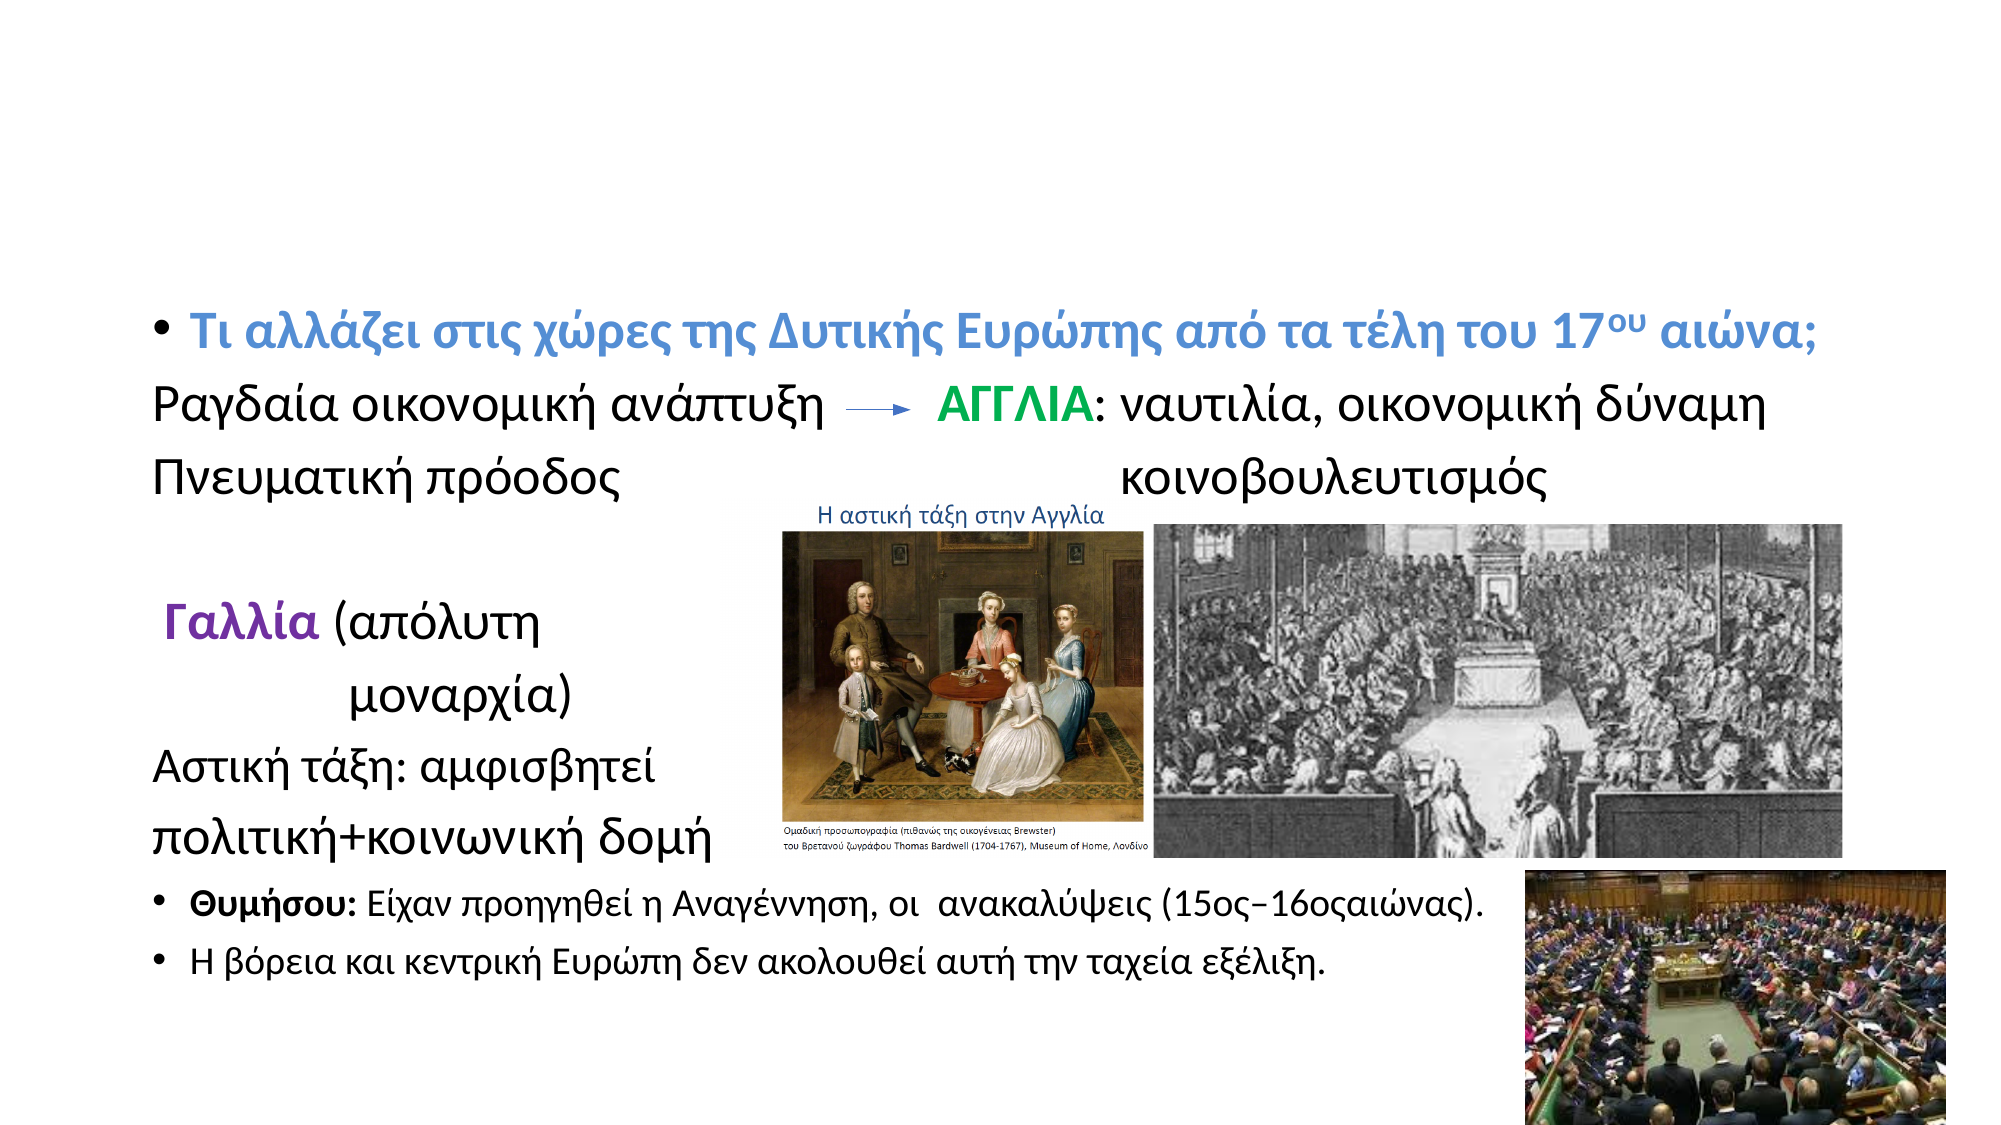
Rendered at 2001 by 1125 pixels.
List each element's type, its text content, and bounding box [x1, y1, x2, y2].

list Τι αλλάζει στις χώρες της Δυτικής Ευρώπης από τα τέλη του 17ου αιώνα; Ραγδαία οικονομική ανάπτυξη ΑΓΓΛΙΑ: ναυτιλία, οικονομική δύναμη Πνευματική πρόοδος κοινοβουλευτισμός Γαλλία (απόλυτη μοναρχία) Αστική τάξη: αμφισβητεί πολιτική+κοινωνική δομή Θυμήσου: Είχαν προηγηθεί η Αναγέννηση, οι ανακαλύψεις (15ος–16οςαιώνας). Η βόρεια και κεντρική Ευρώπη δεν ακολουθεί αυτή την ταχεία εξέλιξη. [137, 299, 1896, 1014]
picture [1525, 870, 1946, 1125]
picture [720, 498, 1843, 858]
